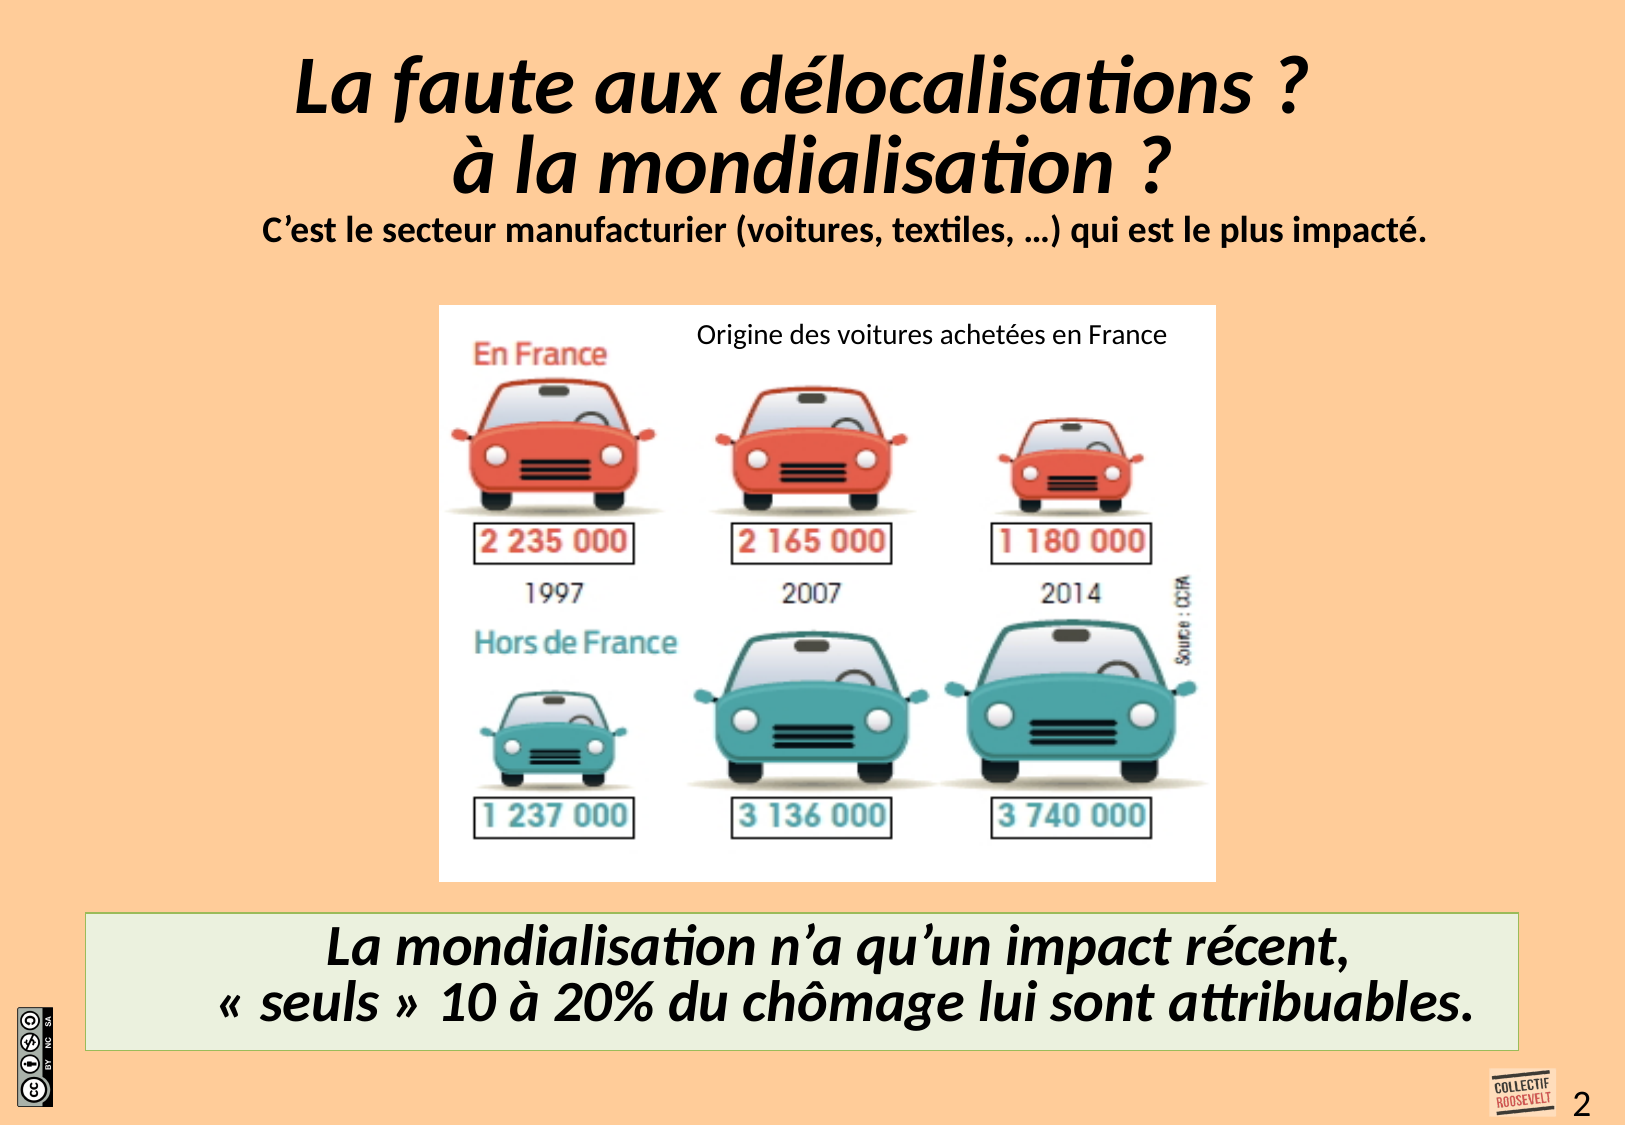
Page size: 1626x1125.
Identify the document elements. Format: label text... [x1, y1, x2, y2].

list C’est le secteur manufacturier (voitures, textiles, …) qui est le plus impacté. [0, 198, 1626, 768]
picture [439, 305, 1216, 882]
title La faute aux délocalisations ? à la mondialisation ? [0, 42, 1626, 127]
slide_number <numéro> [1557, 1071, 1626, 1125]
text_box Origine des voitures achetées en France [682, 307, 1183, 358]
text_box La mondialisation n’a qu’un impact récent, « seuls » 10 à 20% du chômage lui sont attribuables. [85, 913, 1519, 1051]
picture [18, 1008, 53, 1107]
picture [1489, 1068, 1557, 1117]
